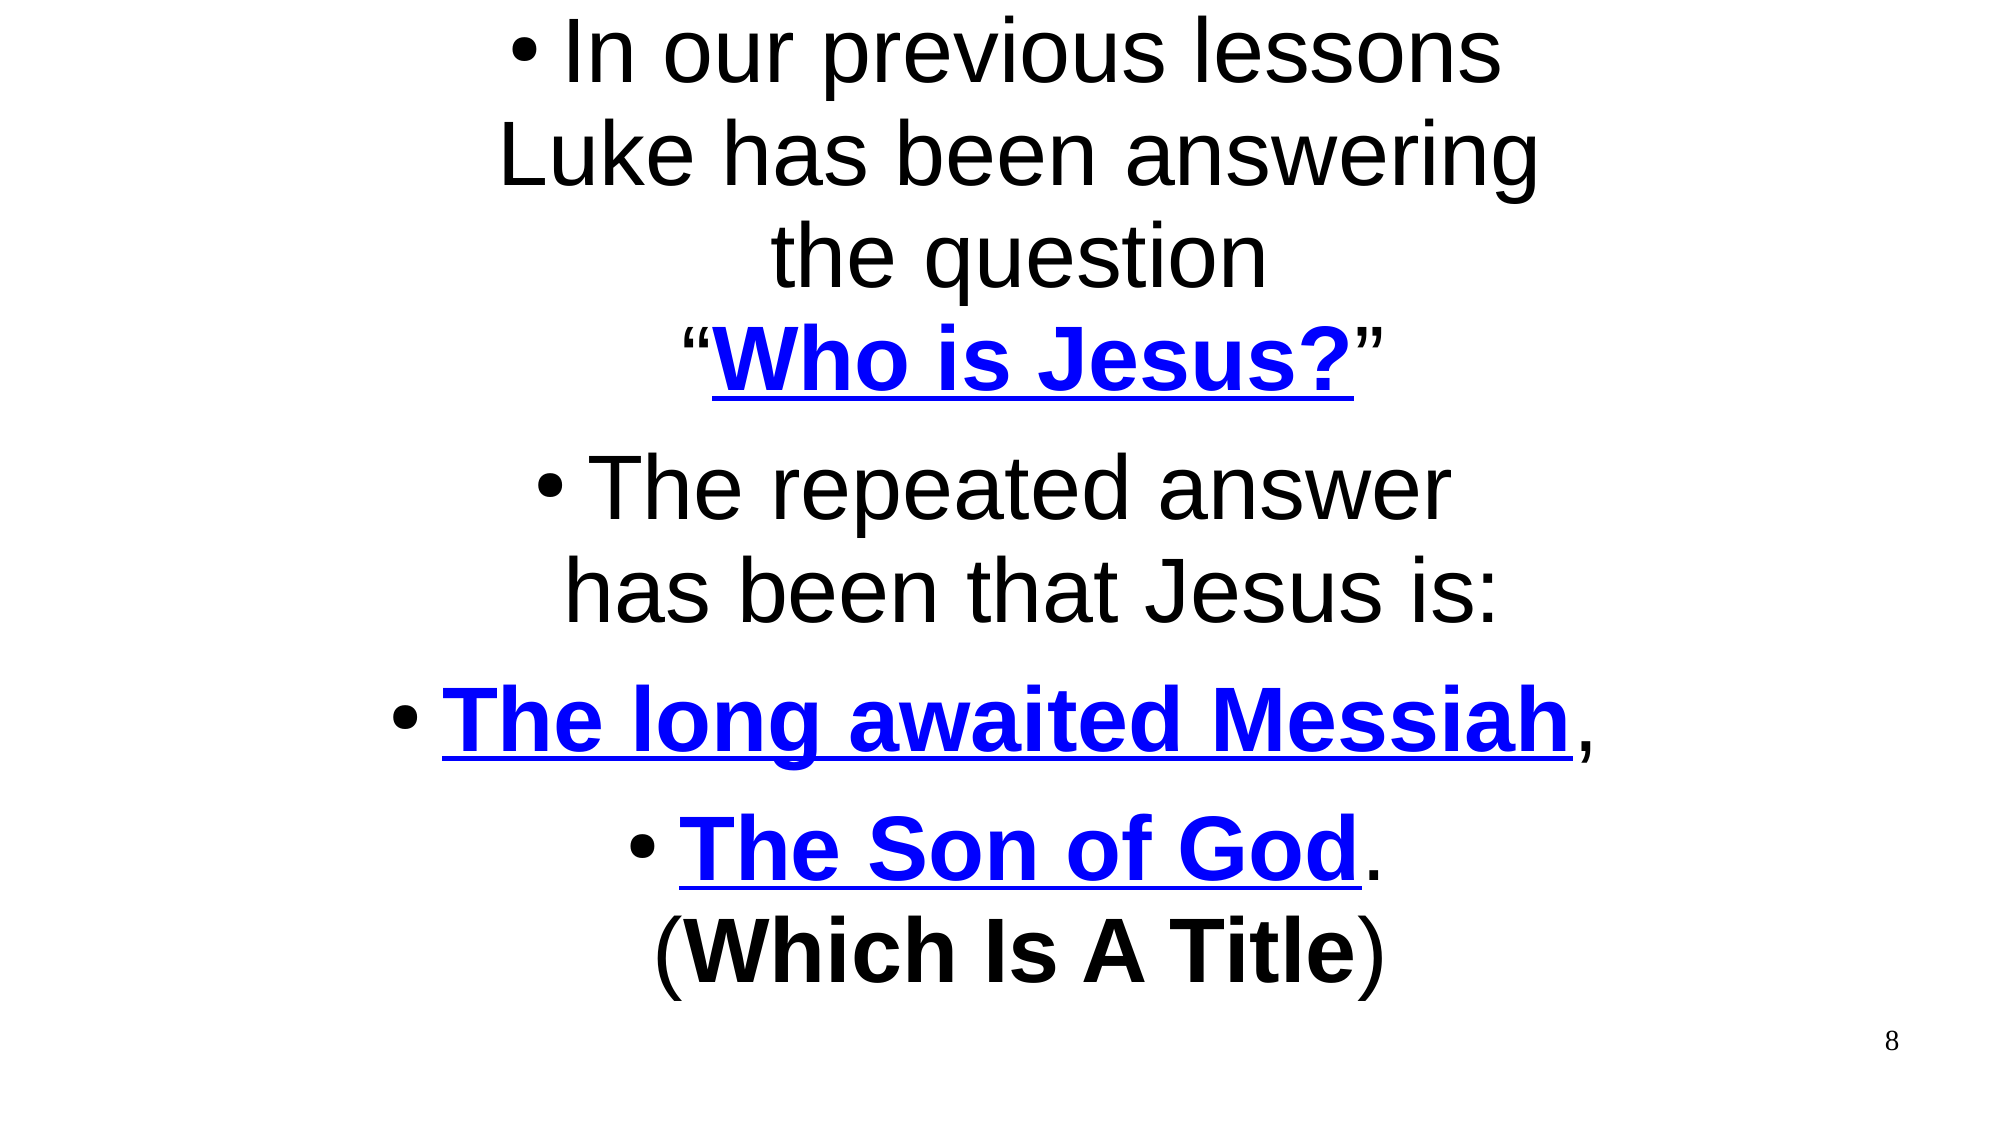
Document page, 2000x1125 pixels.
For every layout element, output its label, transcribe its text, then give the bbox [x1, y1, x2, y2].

list In our previous lessons Luke has been answering the question “Who is Jesus?” The repeated answer has been that Jesus is: The long awaited Messiah, The Son of God. (Which Is A Title) [0, 0, 1996, 1123]
